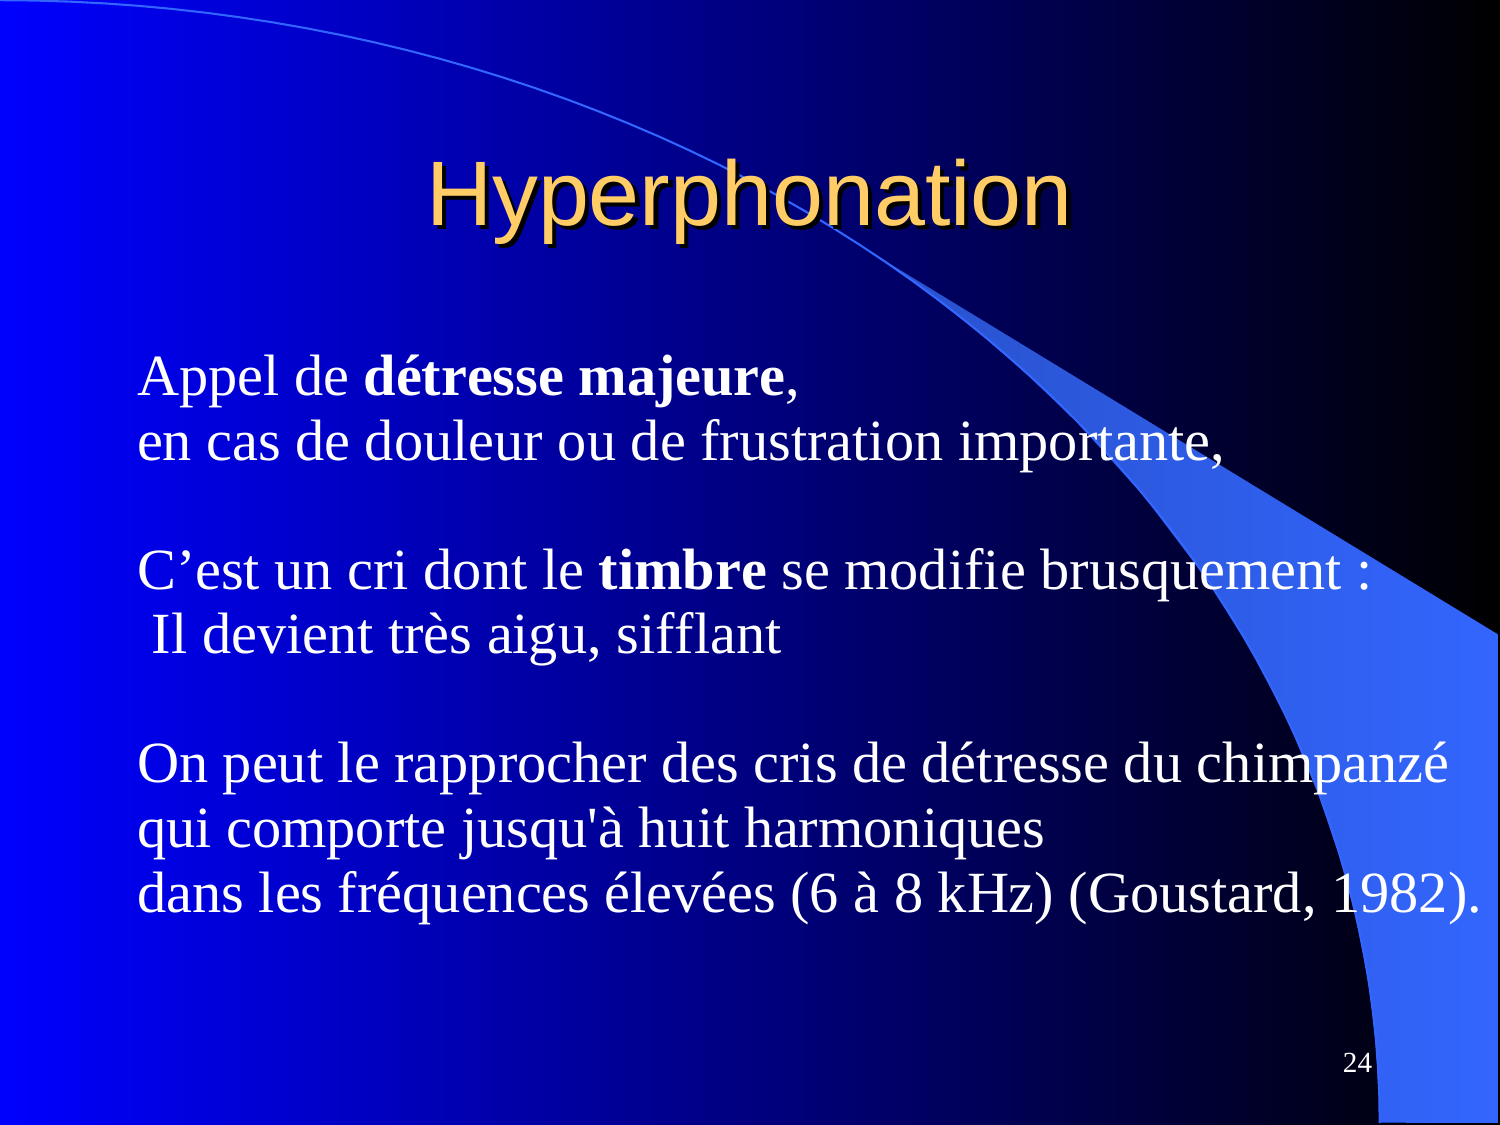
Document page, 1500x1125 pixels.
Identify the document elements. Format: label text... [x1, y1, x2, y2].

text_box Appel de détresse majeure, en cas de douleur ou de frustration importante, C’est un cri dont le timbre se modifie brusquement : Il devient très aigu, sifflant On peut le rapprocher des cris de détresse du chimpanzé qui comporte jusqu'à huit harmoniques dans les fréquences élevées (6 à 8 kHz) (Goustard, 1982). [122, 335, 1498, 933]
title Hyperphonation [112, 99, 1388, 288]
